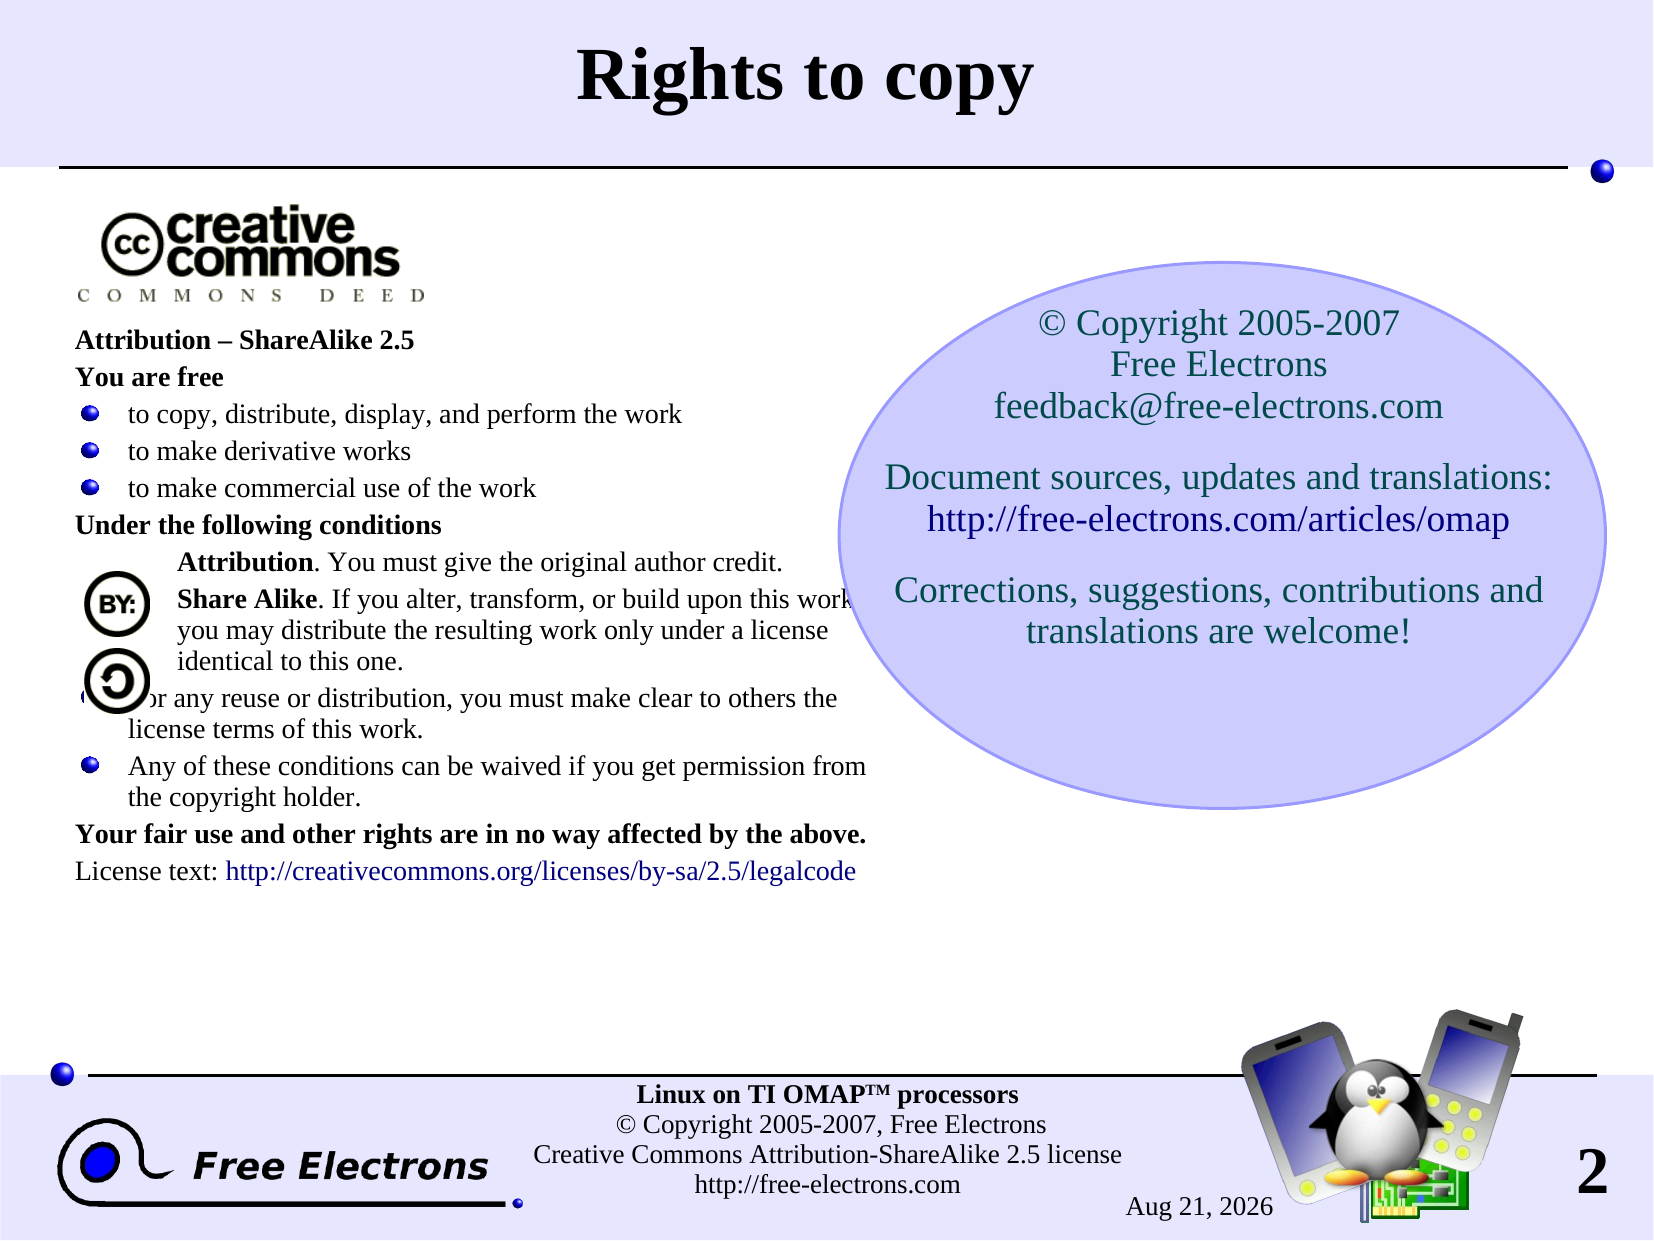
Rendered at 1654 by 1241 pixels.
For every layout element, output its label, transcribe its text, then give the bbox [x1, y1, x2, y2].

text_box [1025, 262, 1419, 301]
picture [84, 648, 150, 714]
picture [50, 1107, 527, 1216]
picture [84, 571, 150, 637]
picture [78, 204, 424, 303]
list © Copyright 2005-2007 Free Electrons feedback@free-electrons.com Document sources, updates and translations: http://free-electrons.com/articles/omap Corrections, suggestions, contributions and translations are welcome! [863, 301, 1557, 726]
text_box [1557, 402, 1606, 669]
text_box [947, 726, 1497, 809]
list Attribution – ShareAlike 2.5 You are free to copy, distribute, display, and perform the work to make derivative works to make commercial use of the work Under the following conditions Attribution. You must give the original author credit. Share Alike. If you alter, transform, or build upon this work, you may distribute the resulting work only under a license identical to this one. For any reuse or distribution, you must make clear to others the license terms of this work. Any of these conditions can be waived if you get permission from the copyright holder. Your fair use and other rights are in no way affected by the above. License text: http://creativecommons.org/licenses/by-sa/2.5/legalcode [56, 324, 884, 1053]
text_box [839, 440, 863, 631]
title Rights to copy [60, 12, 1551, 138]
picture [1225, 983, 1538, 1241]
